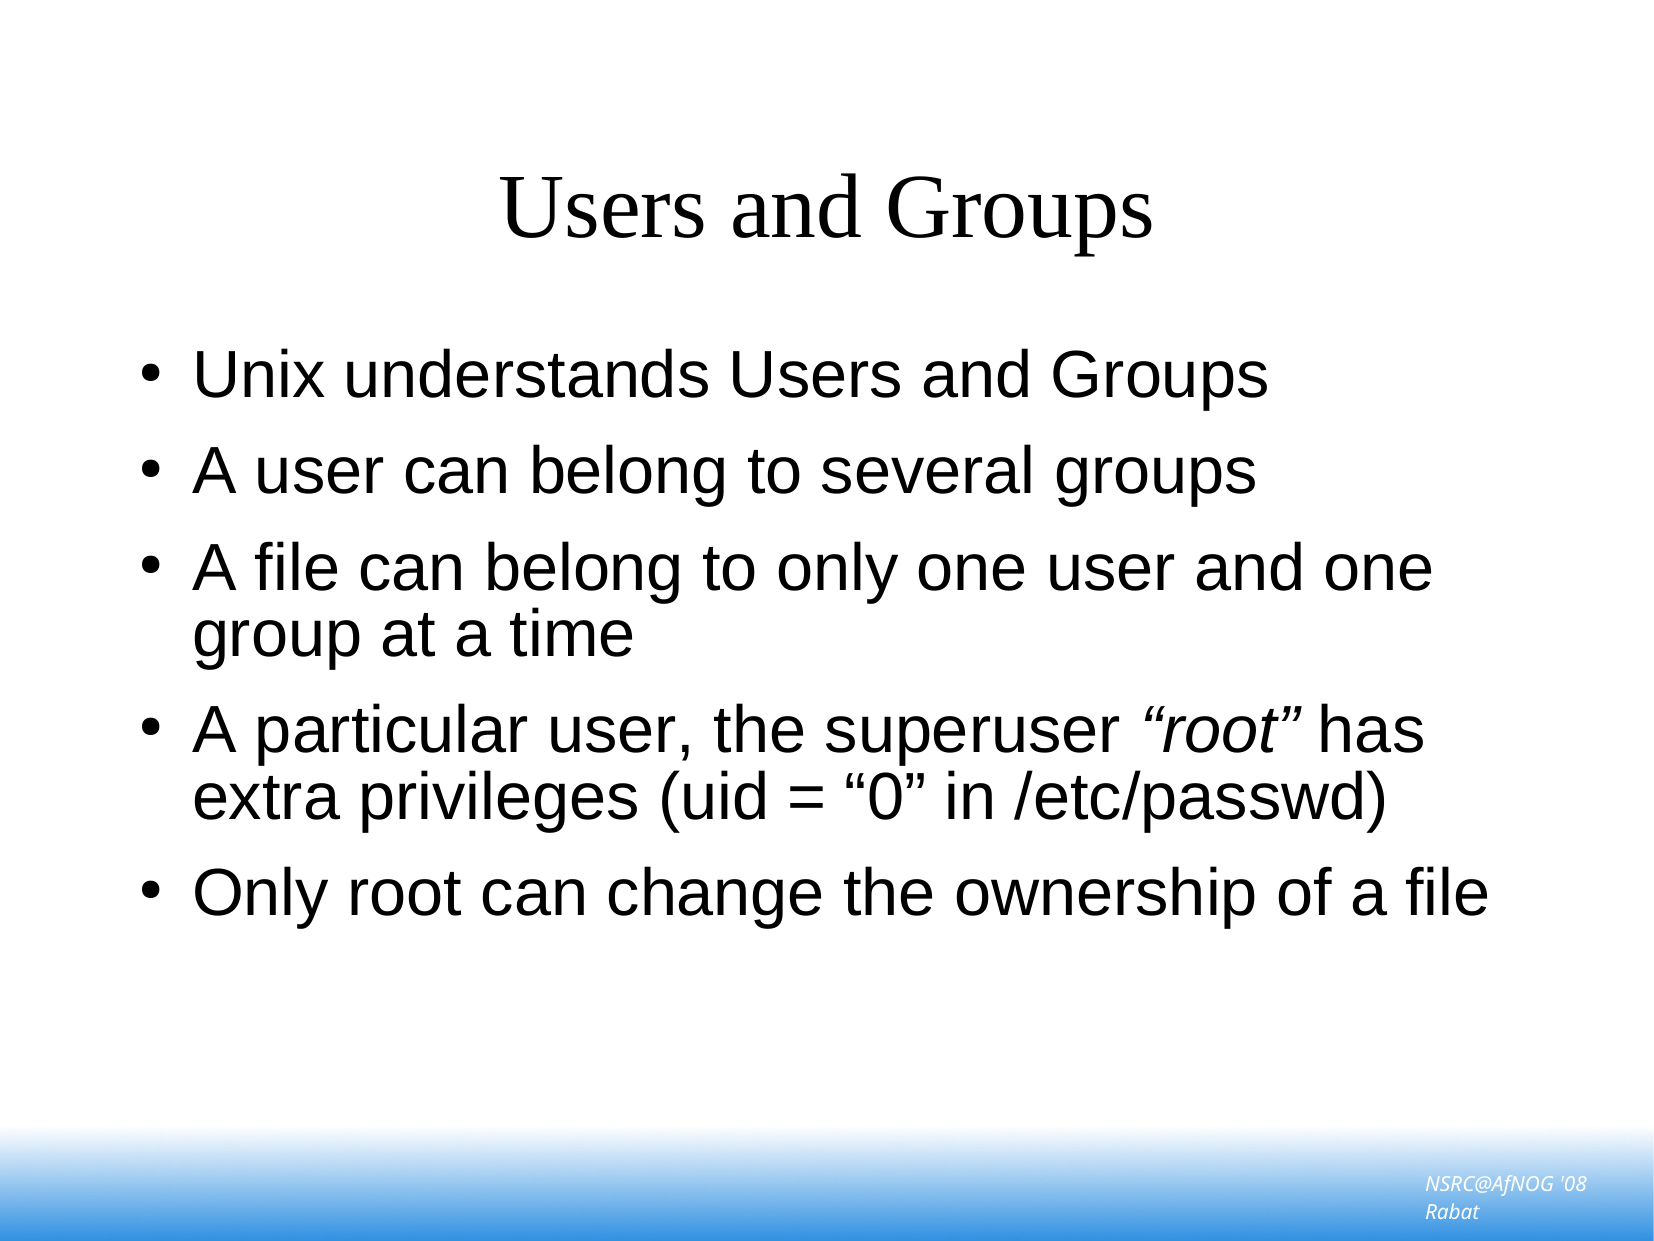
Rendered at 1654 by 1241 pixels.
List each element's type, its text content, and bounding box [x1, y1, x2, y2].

picture [0, 1124, 1654, 1241]
title Users and Groups [121, 102, 1534, 311]
list Unix understands Users and Groups A user can belong to several groups A file can belong to only one user and one group at a time A particular user, the superuser “root” has extra privileges (uid = “0” in /etc/passwd) Only root can change the ownership of a file [121, 344, 1534, 1135]
